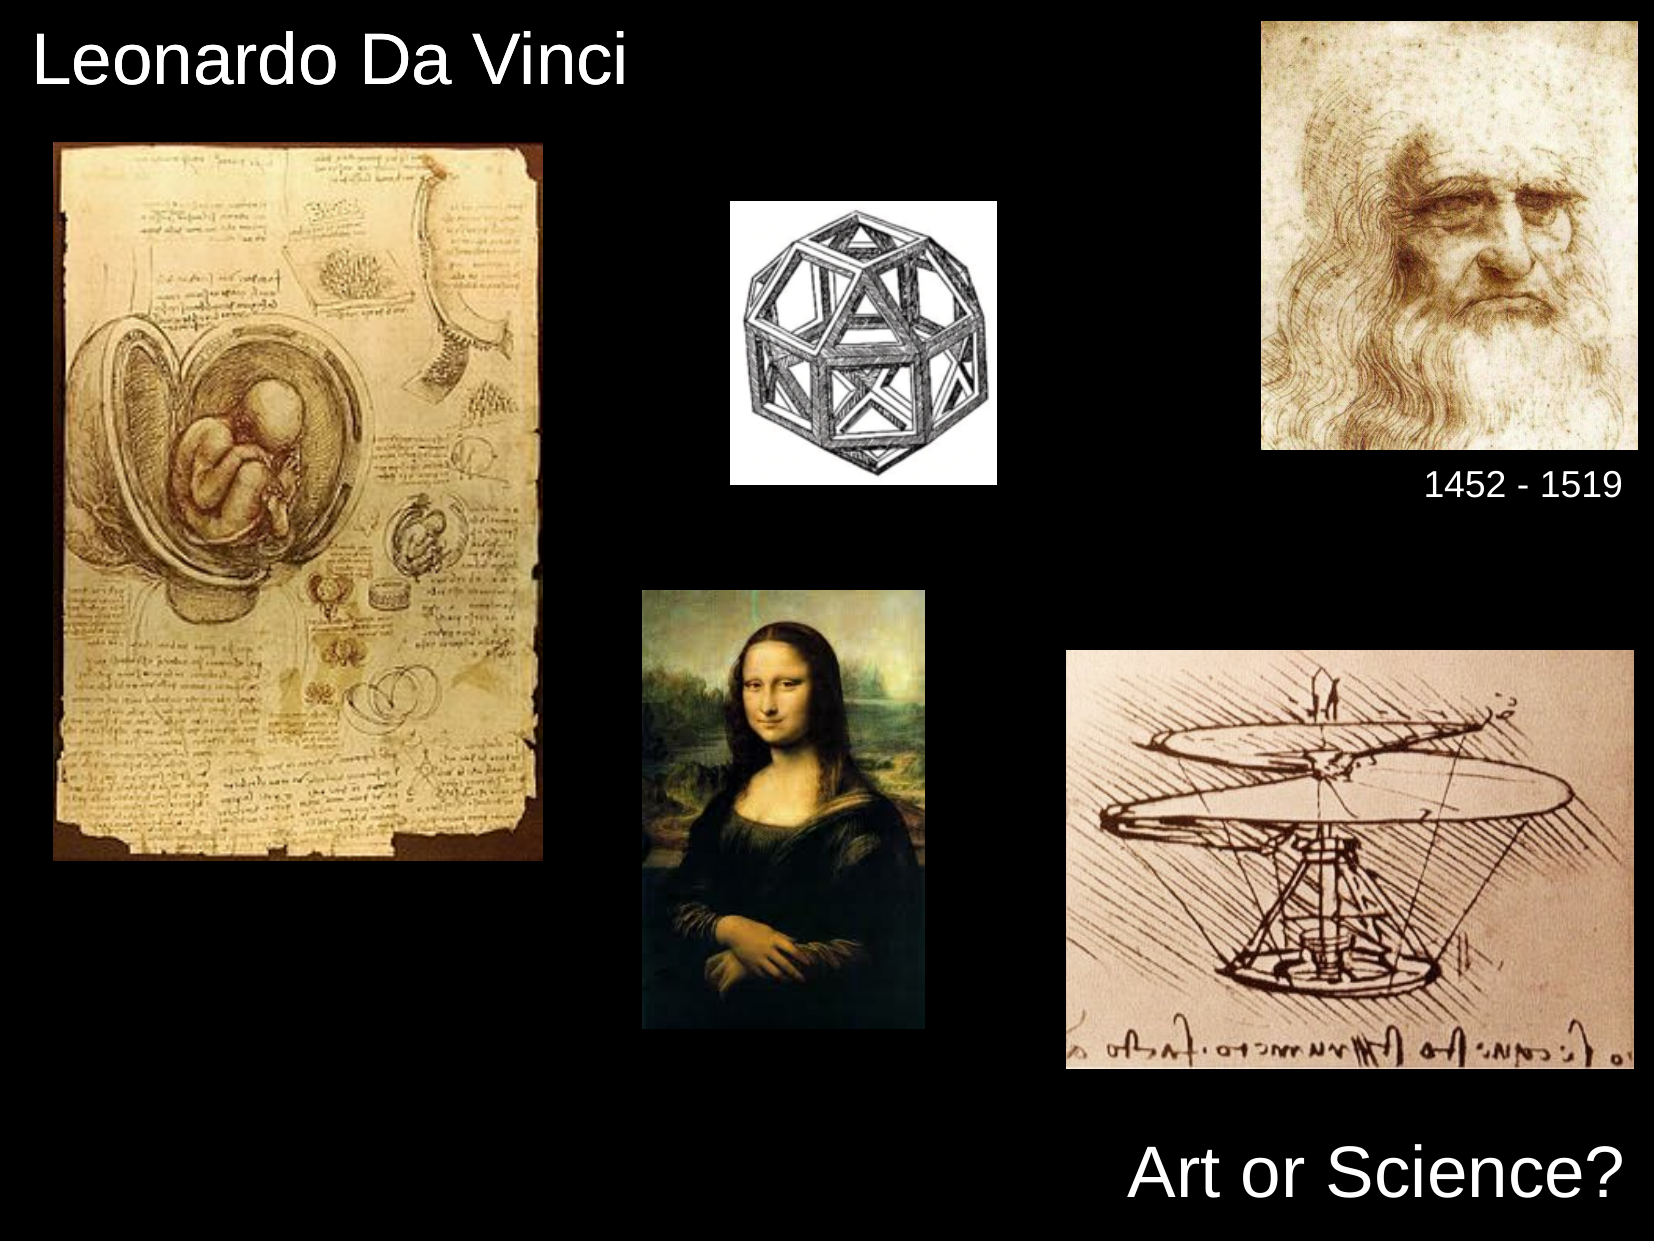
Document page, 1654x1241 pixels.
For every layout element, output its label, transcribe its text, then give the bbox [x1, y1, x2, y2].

picture [1261, 21, 1638, 450]
text_box Leonardo Da Vinci [16, 11, 1638, 190]
picture [730, 201, 997, 485]
picture [1066, 650, 1634, 1069]
picture [53, 142, 543, 861]
text_box Art or Science? [10, 1124, 1641, 1221]
picture [642, 590, 925, 1029]
text_box 1452 - 1519 [1408, 456, 1654, 514]
